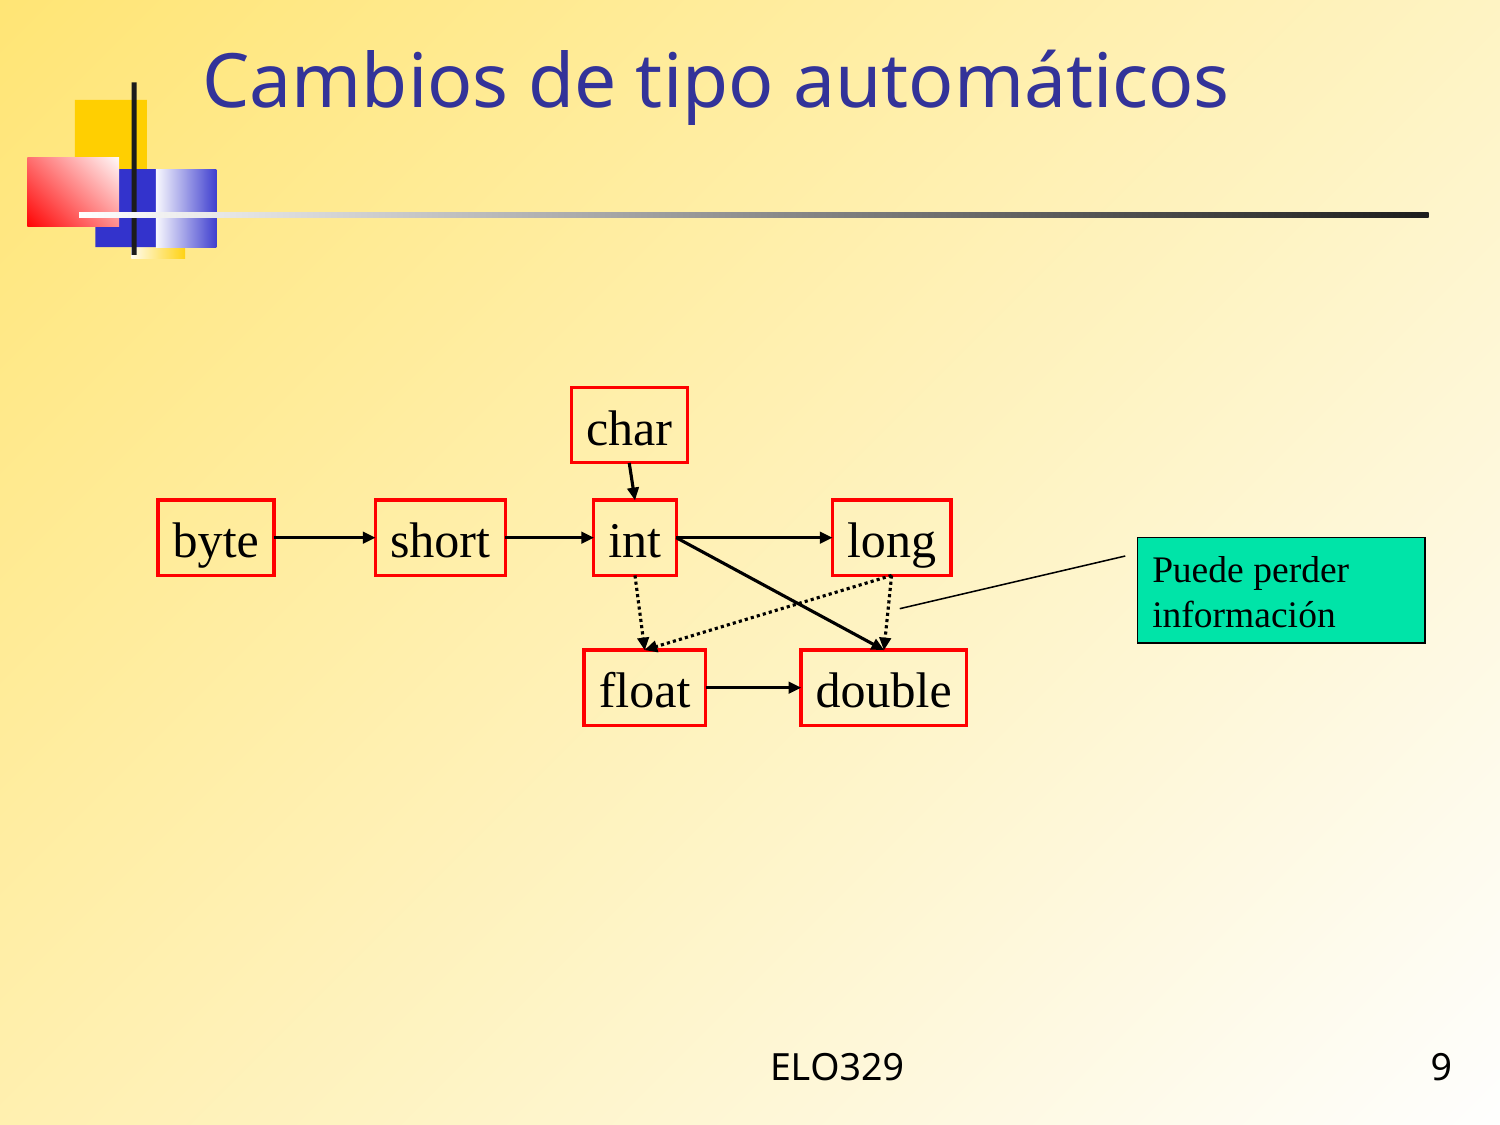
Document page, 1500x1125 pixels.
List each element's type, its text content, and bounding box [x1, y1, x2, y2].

text_box Puede perder información [1138, 537, 1425, 643]
text_box long [832, 499, 951, 576]
title Cambios de tipo automáticos [187, 31, 1466, 138]
text_box int [593, 499, 677, 576]
text_box float [583, 649, 706, 726]
text_box double [800, 649, 967, 726]
text_box short [375, 499, 506, 576]
text_box byte [157, 499, 274, 576]
text_box char [571, 387, 688, 463]
